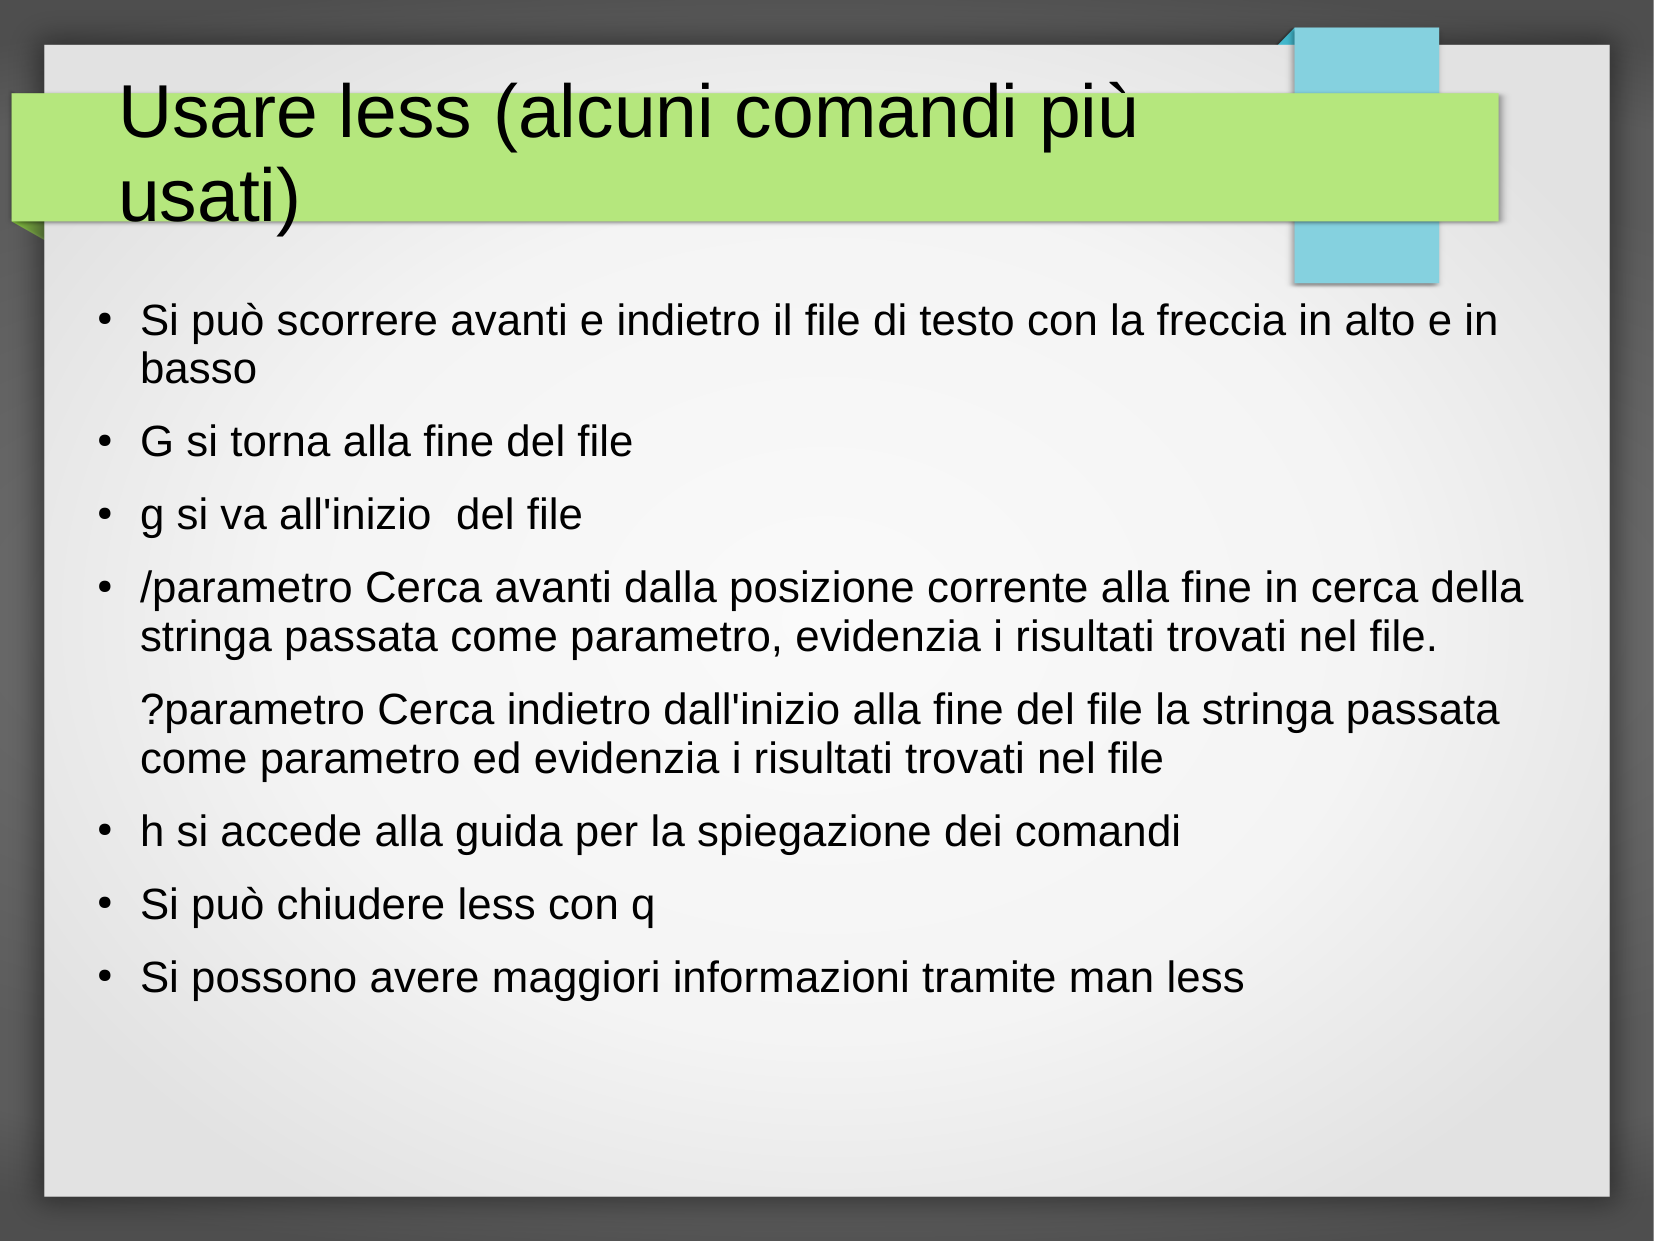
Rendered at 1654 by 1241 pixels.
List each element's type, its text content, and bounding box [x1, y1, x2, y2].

picture [0, 0, 1654, 1241]
title Usare less (alcuni comandi più usati) [118, 69, 1146, 238]
list Si può scorrere avanti e indietro il file di testo con la freccia in alto e in basso G si torna alla fine del file g si va all'inizio del file /parametro Cerca avanti dalla posizione corrente alla fine in cerca della stringa passata come parametro, evidenzia i risultati trovati nel file. ?parametro Cerca indietro dall'inizio alla fine del file la stringa passata come parametro ed evidenzia i risultati trovati nel file h si accede alla guida per la spiegazione dei comandi Si può chiudere less con q Si possono avere maggiori informazioni tramite man less [82, 295, 1571, 1015]
